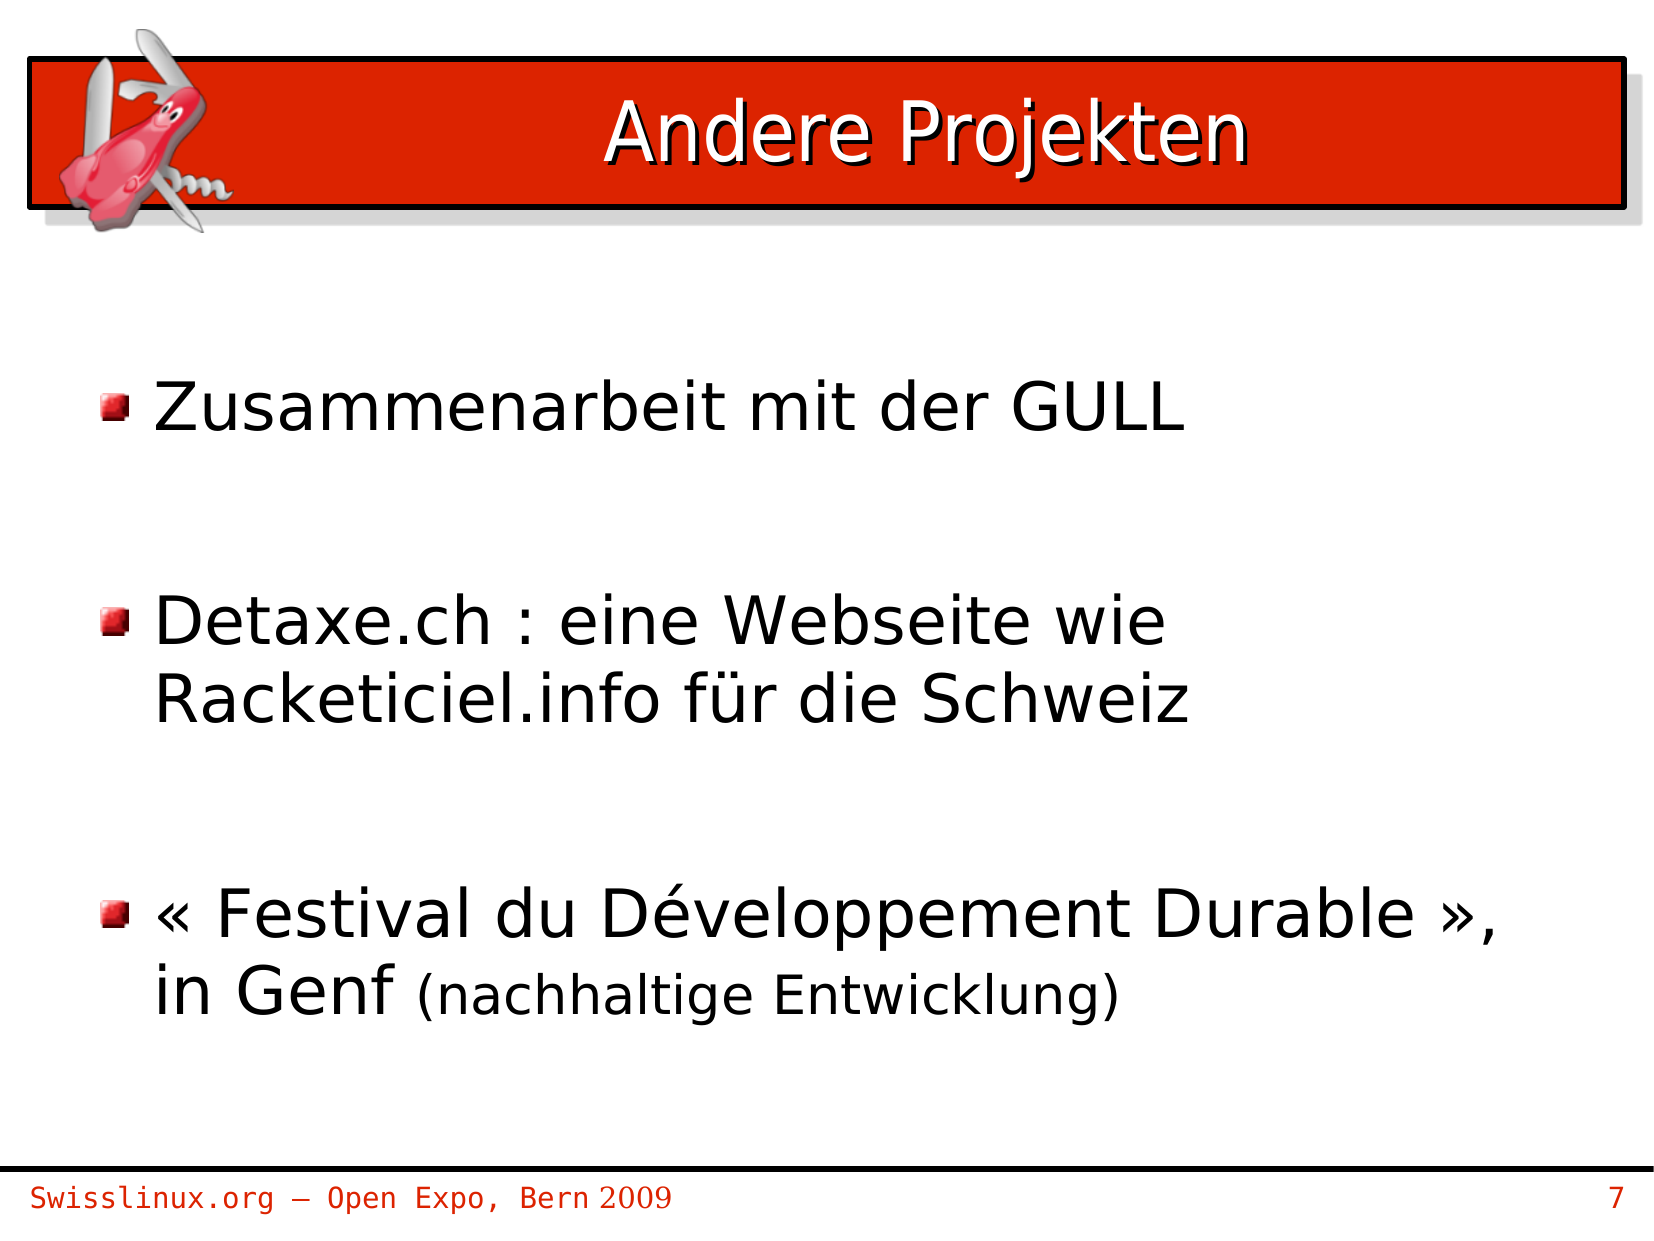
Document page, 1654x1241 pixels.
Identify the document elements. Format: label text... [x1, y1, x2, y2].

title Andere Projekten [259, 84, 1595, 182]
picture [59, 29, 234, 233]
list Zusammenarbeit mit der GULL Detaxe.ch : eine Webseite wie Racketiciel.info für die Schweiz « Festival du Développement Durable », in Genf (nachhaltige Entwicklung) [82, 297, 1571, 1102]
